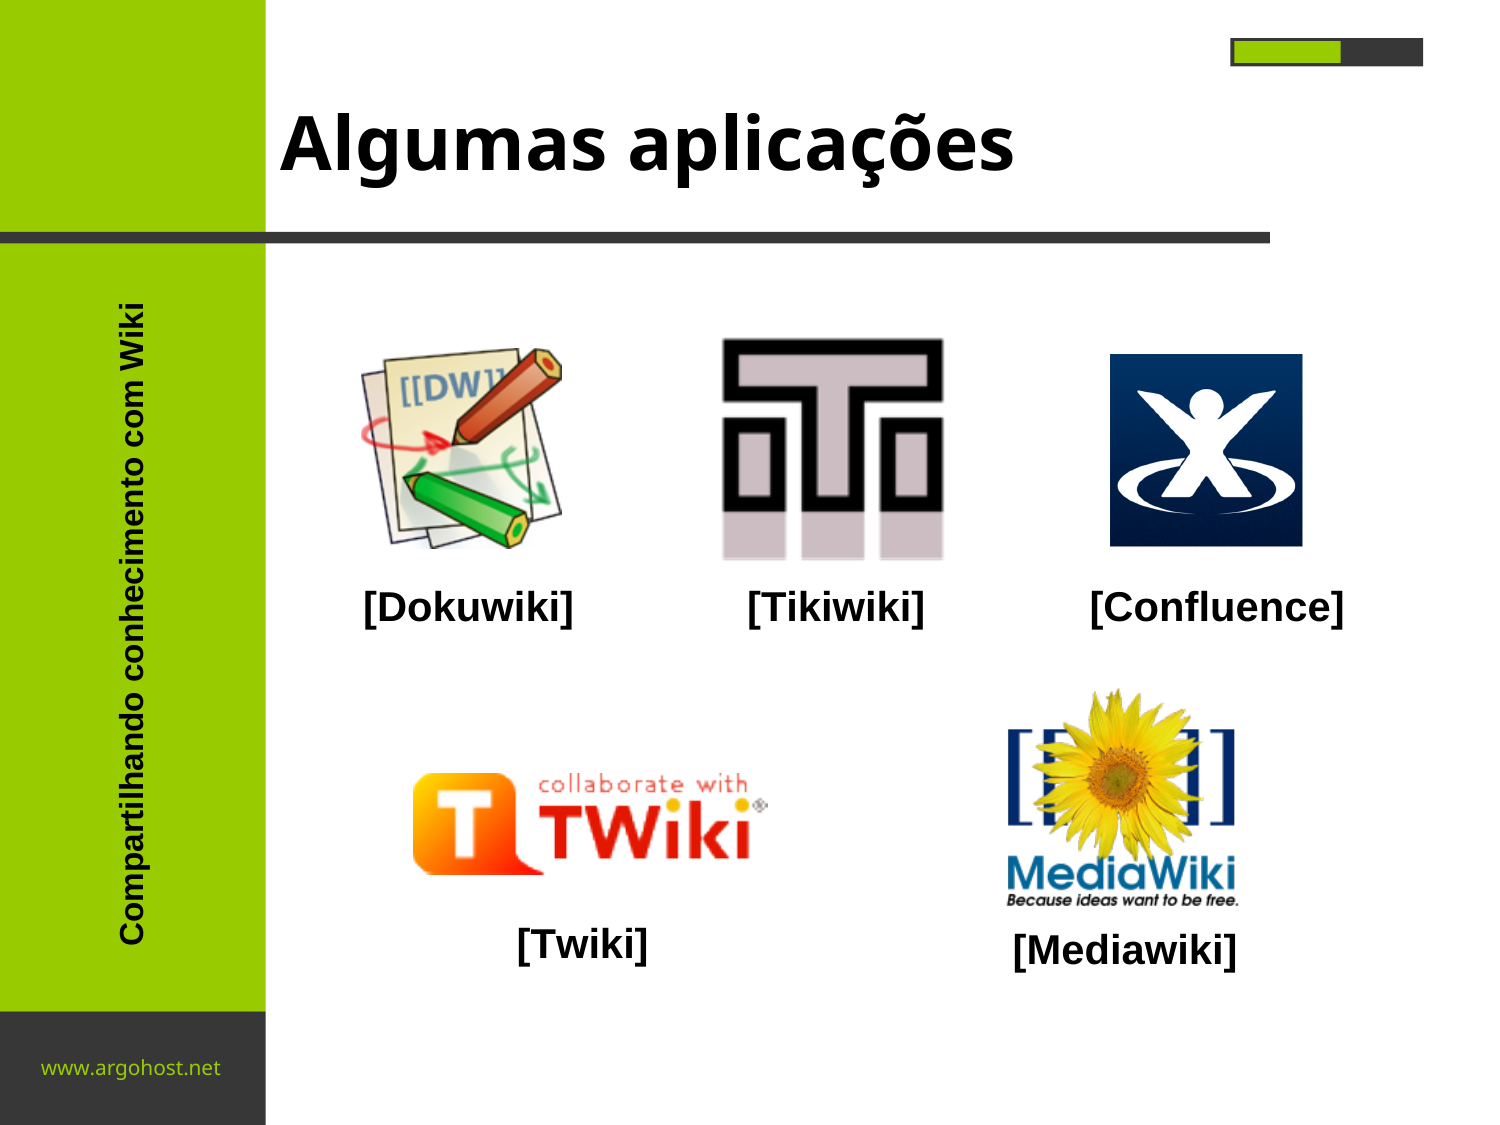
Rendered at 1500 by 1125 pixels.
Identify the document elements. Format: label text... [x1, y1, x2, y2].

picture [361, 348, 562, 549]
picture [708, 324, 959, 575]
picture [1092, 336, 1320, 564]
text_box Algumas aplicações [265, 88, 1353, 194]
text_box [1230, 38, 1424, 67]
text_box [Mediawiki] [998, 915, 1282, 981]
text_box [0, 0, 1270, 1125]
text_box [Tikiwiki] [732, 572, 957, 638]
text_box [Confluence] [1074, 572, 1371, 638]
text_box [Dokuwiki] [348, 572, 621, 638]
text_box [Twiki] [501, 909, 680, 975]
picture [413, 773, 768, 875]
picture [1003, 686, 1241, 910]
text_box Compartilhando conhecimento com Wiki [100, 278, 160, 970]
text_box www.argohost.net [26, 1046, 236, 1088]
